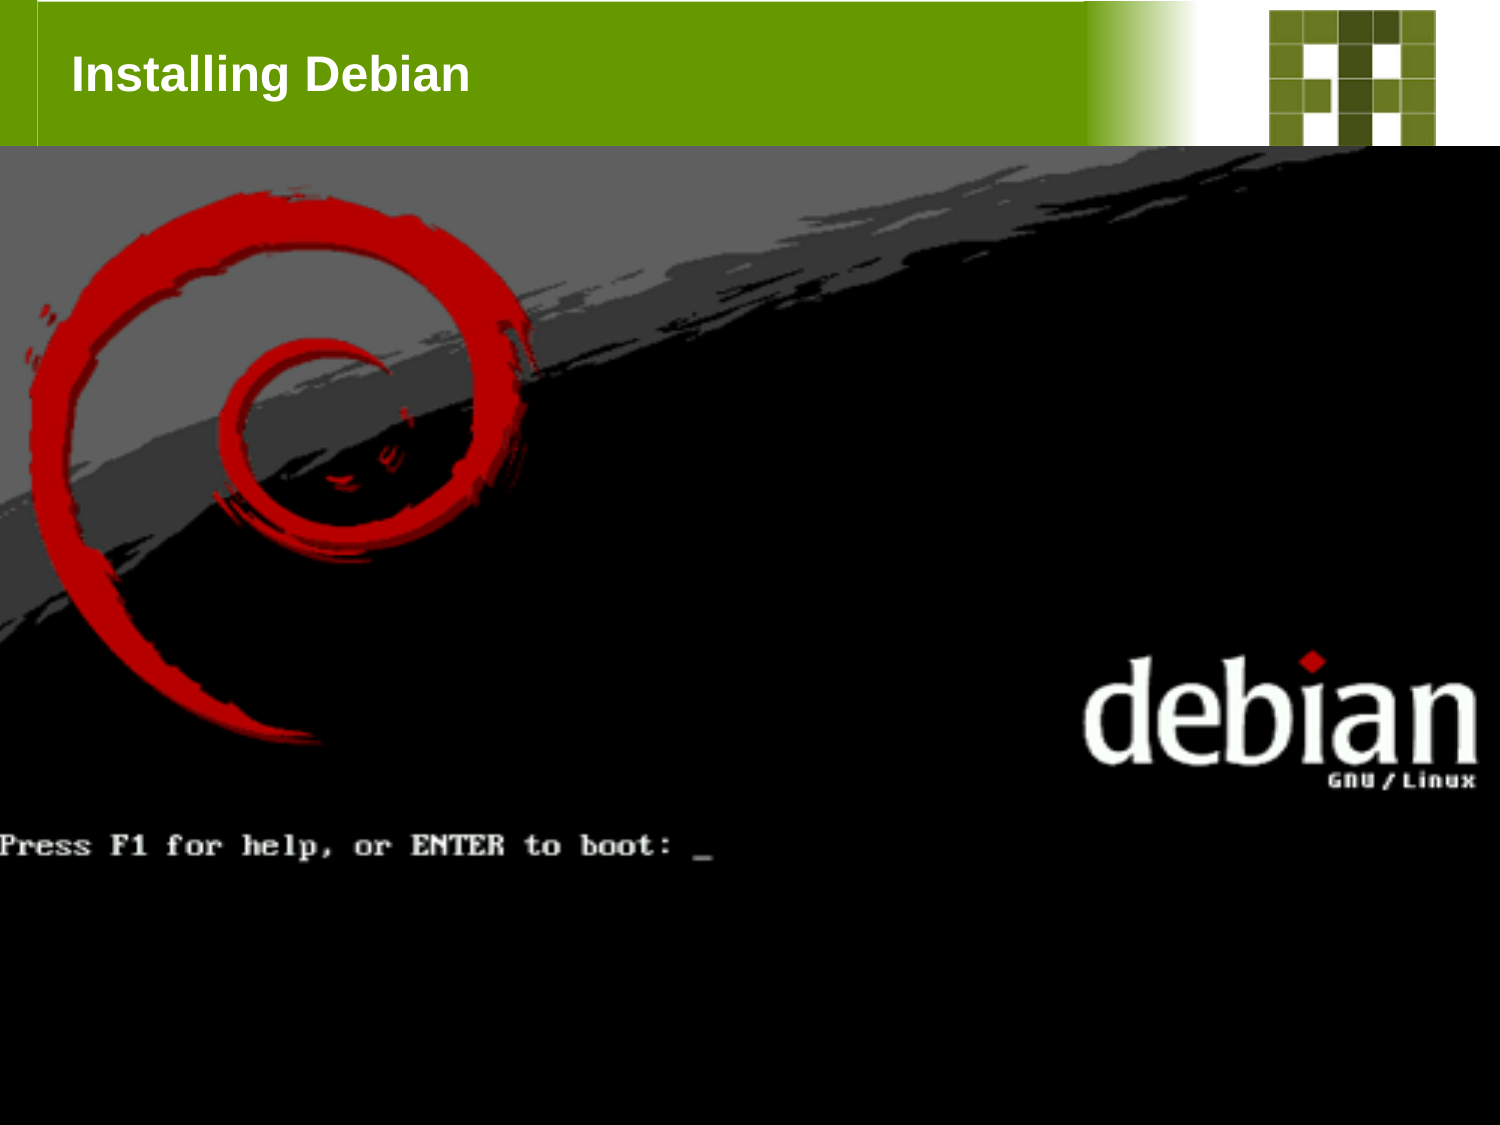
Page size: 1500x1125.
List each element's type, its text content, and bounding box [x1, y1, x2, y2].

picture [0, 10, 1500, 1125]
title Installing Debian [56, 1, 1107, 146]
